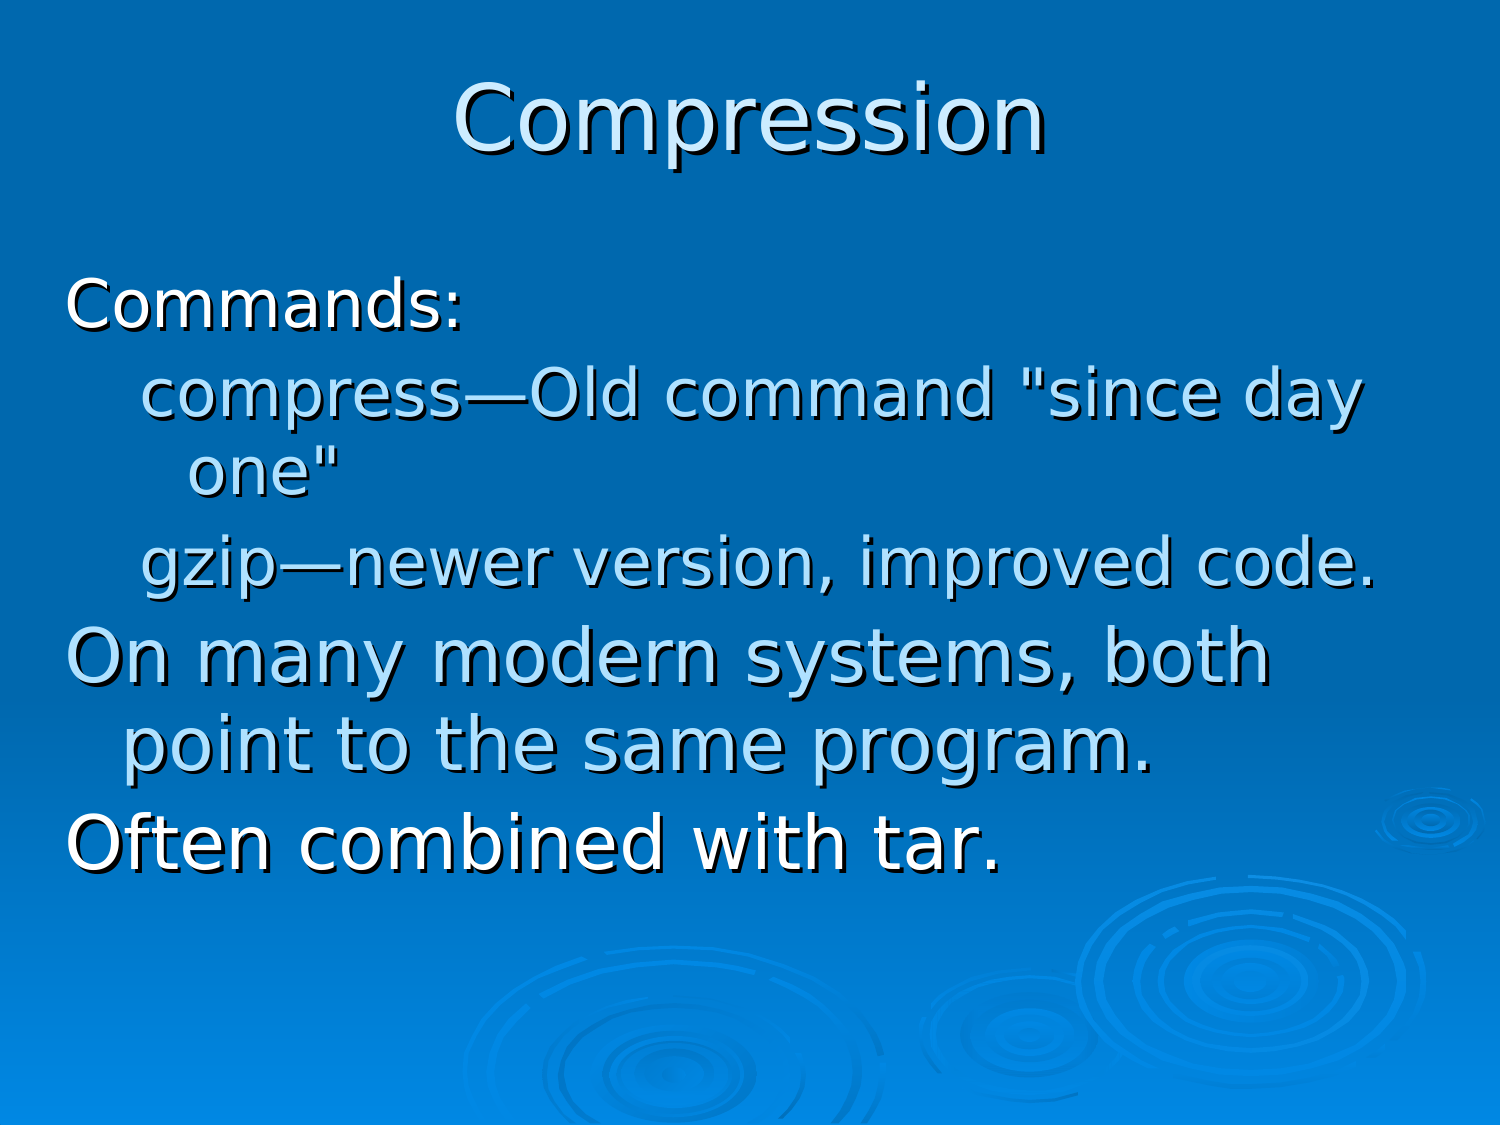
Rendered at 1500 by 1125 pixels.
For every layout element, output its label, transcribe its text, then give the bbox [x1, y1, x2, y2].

title Compression [75, 45, 1426, 196]
list Commands: compress—Old command "since day one" gzip—newer version, improved code. On many modern systems, both point to the same program. Often combined with tar. [50, 262, 1463, 1076]
